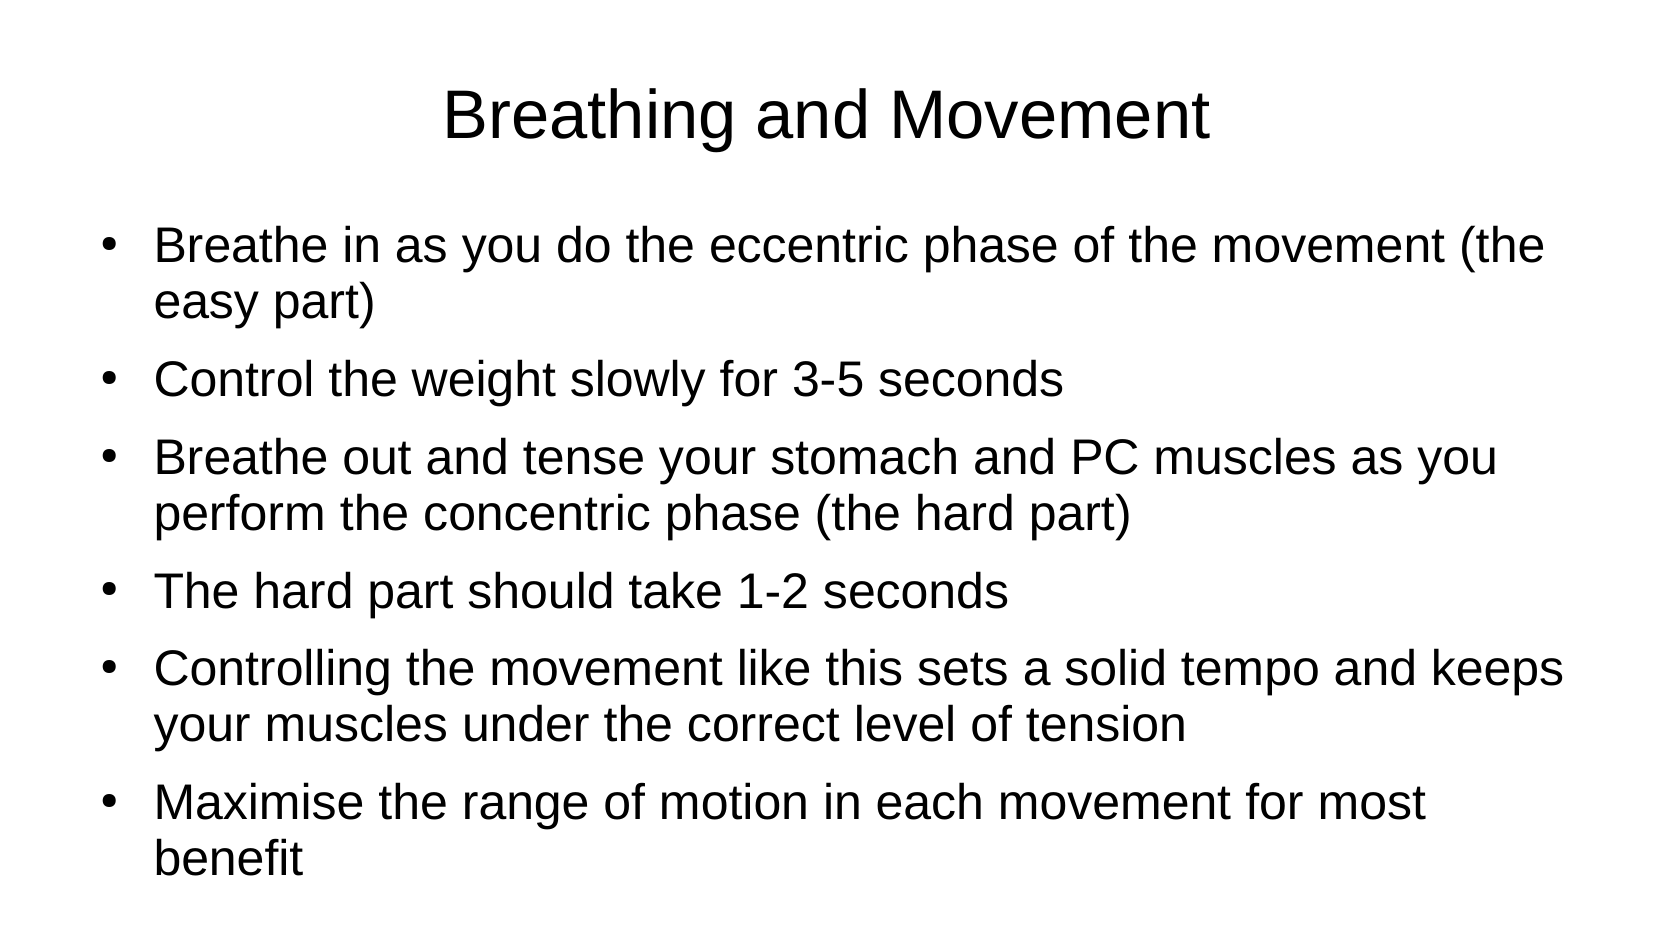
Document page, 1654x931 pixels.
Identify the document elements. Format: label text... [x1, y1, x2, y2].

title Breathing and Movement [82, 37, 1571, 193]
list Breathe in as you do the eccentric phase of the movement (the easy part) Control the weight slowly for 3-5 seconds Breathe out and tense your stomach and PC muscles as you perform the concentric phase (the hard part) The hard part should take 1-2 seconds Controlling the movement like this sets a solid tempo and keeps your muscles under the correct level of tension Maximise the range of motion in each movement for most benefit [82, 217, 1571, 886]
